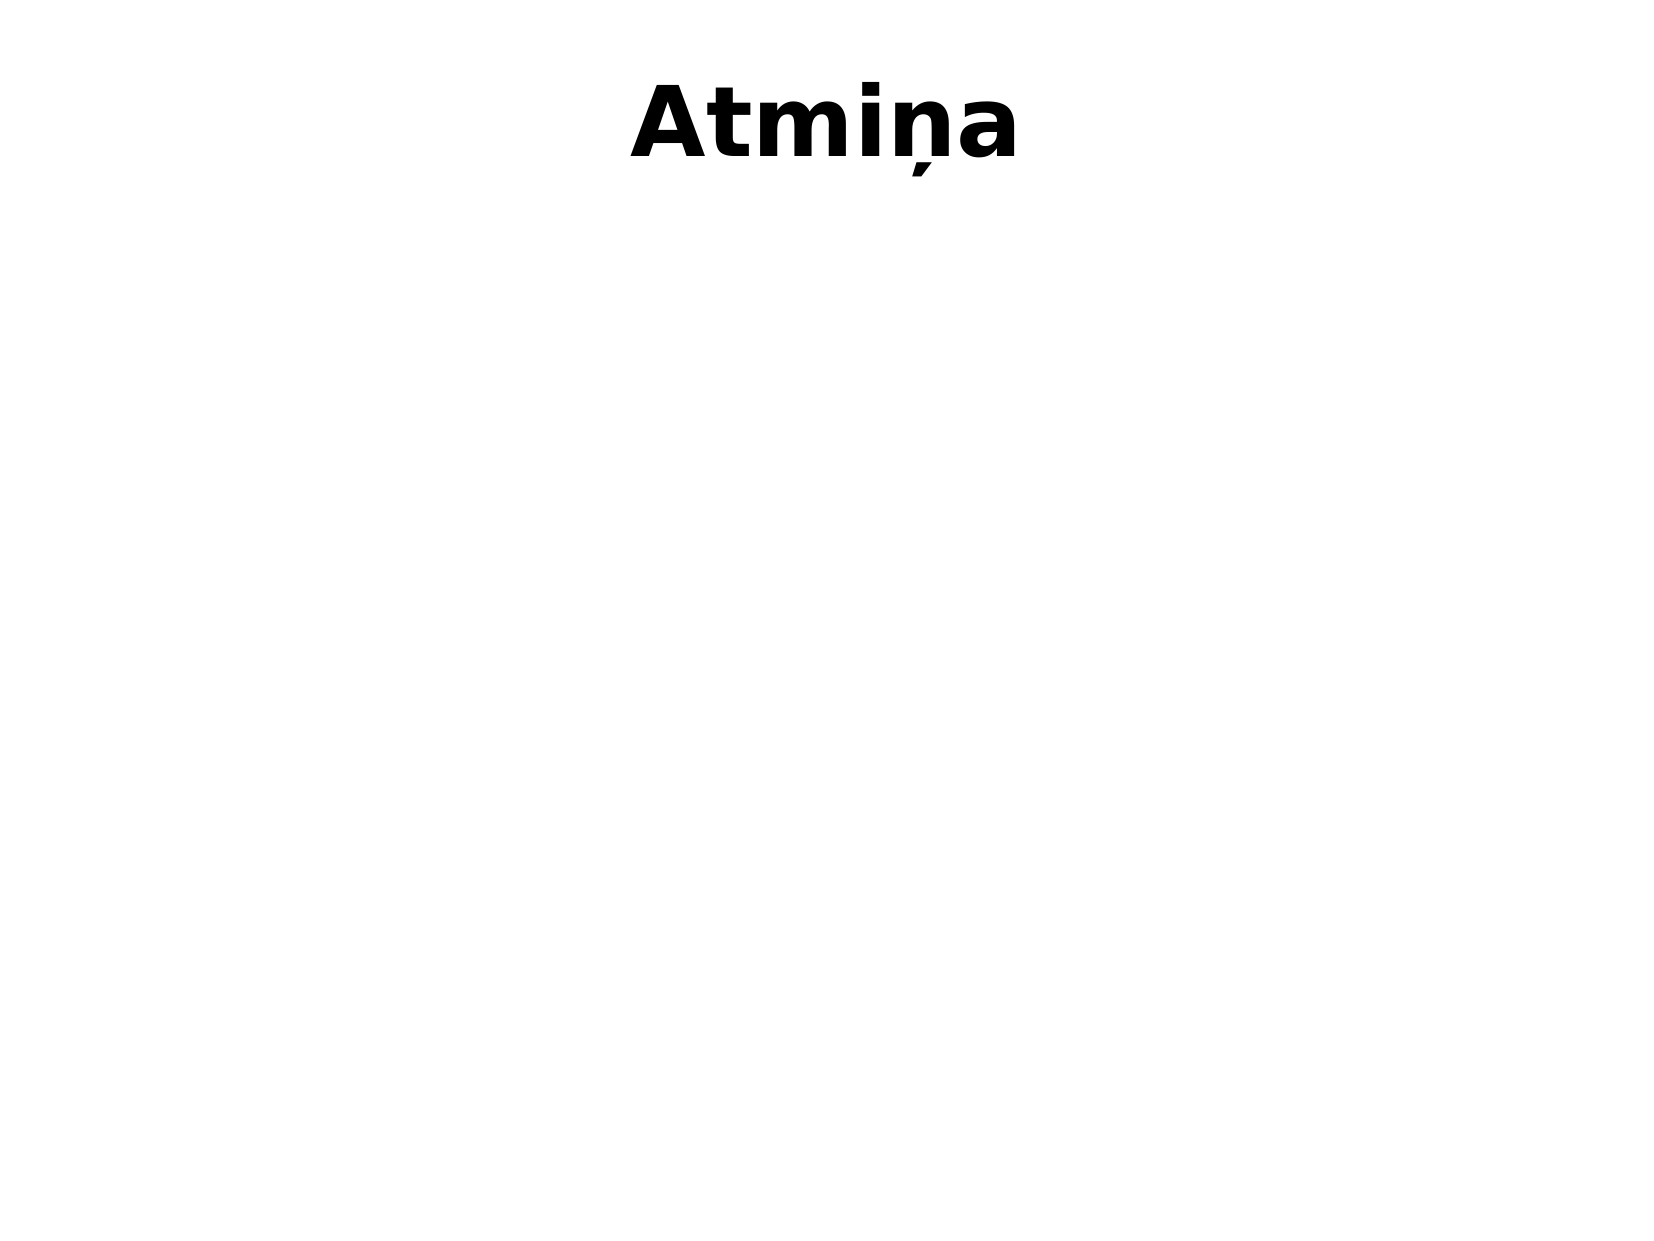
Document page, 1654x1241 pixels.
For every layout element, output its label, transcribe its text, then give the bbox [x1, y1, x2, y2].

title Atmiņa [82, 49, 1571, 196]
